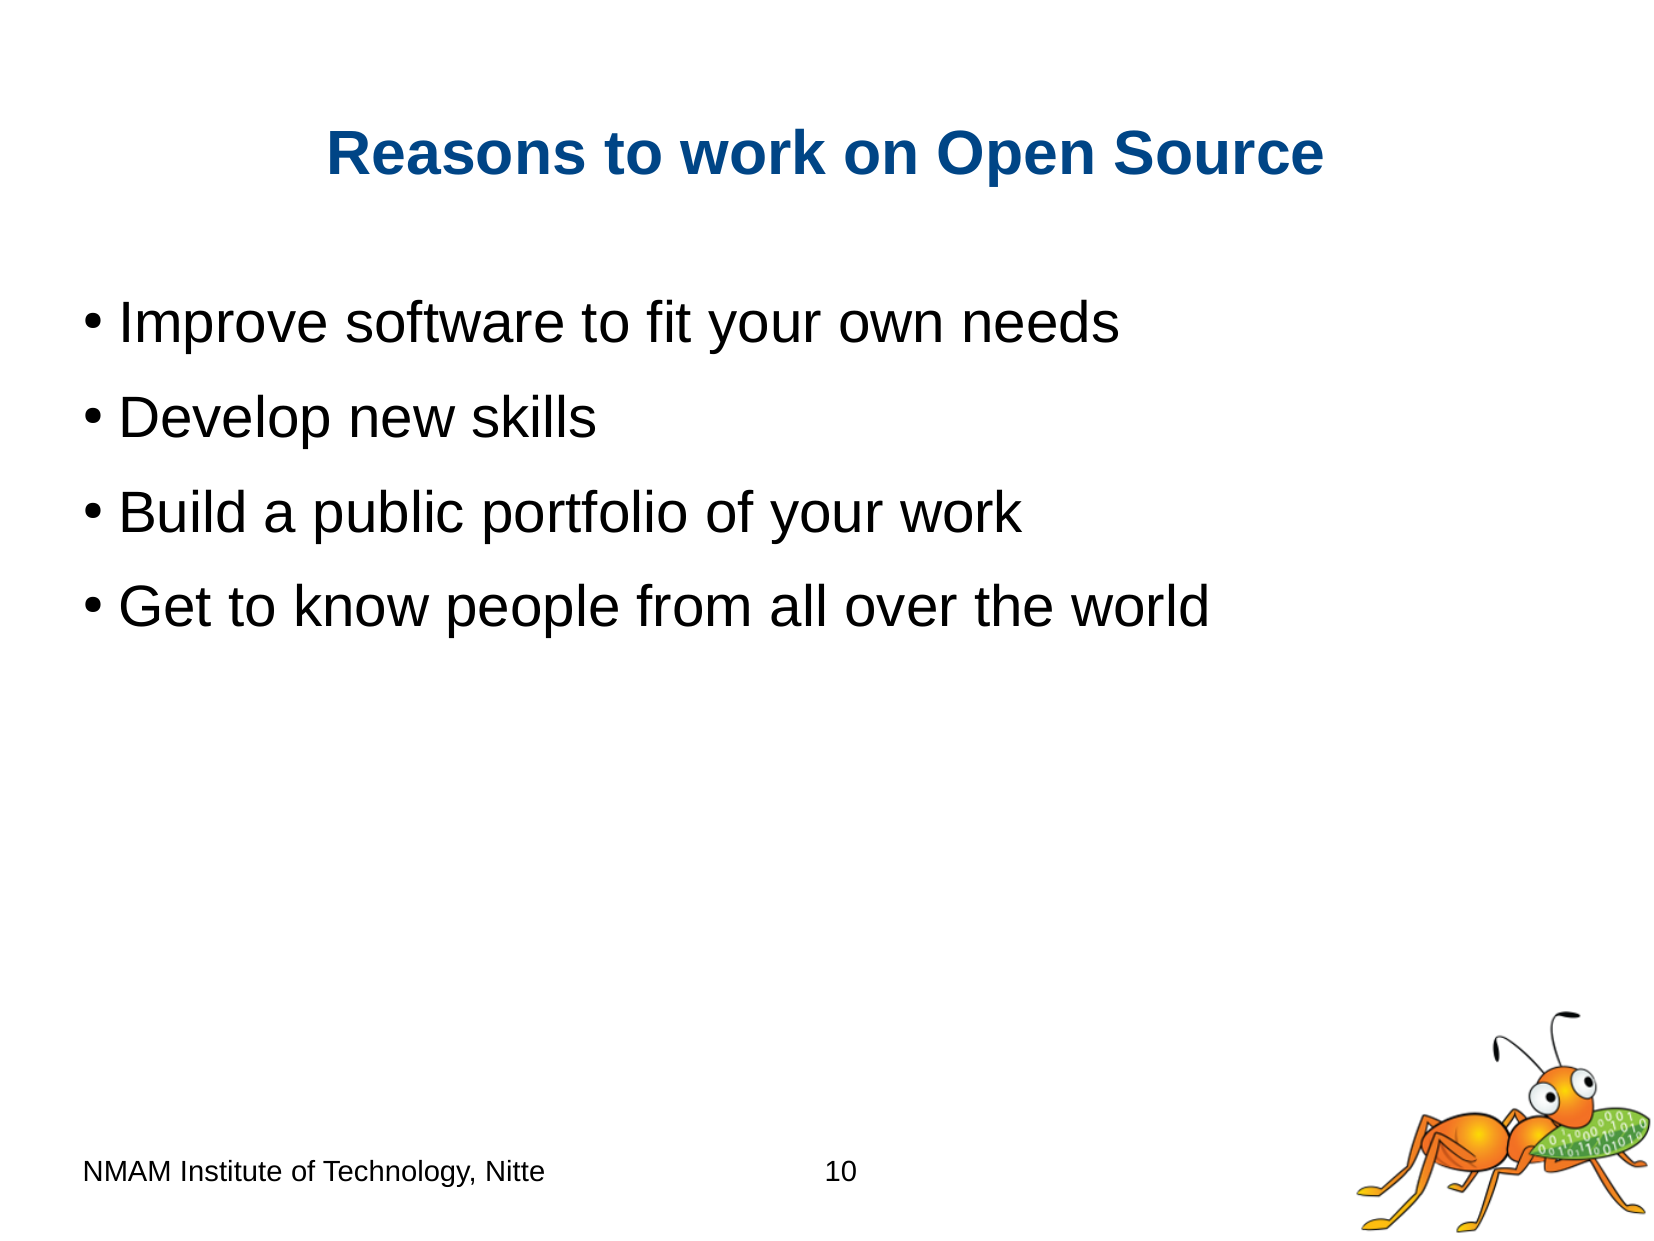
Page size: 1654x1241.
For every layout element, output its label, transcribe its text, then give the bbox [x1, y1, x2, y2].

list Improve software to fit your own needs Develop new skills Build a public portfolio of your work Get to know people from all over the world [82, 290, 1571, 1010]
title Reasons to work on Open Source [82, 49, 1571, 257]
picture [1353, 1009, 1654, 1235]
